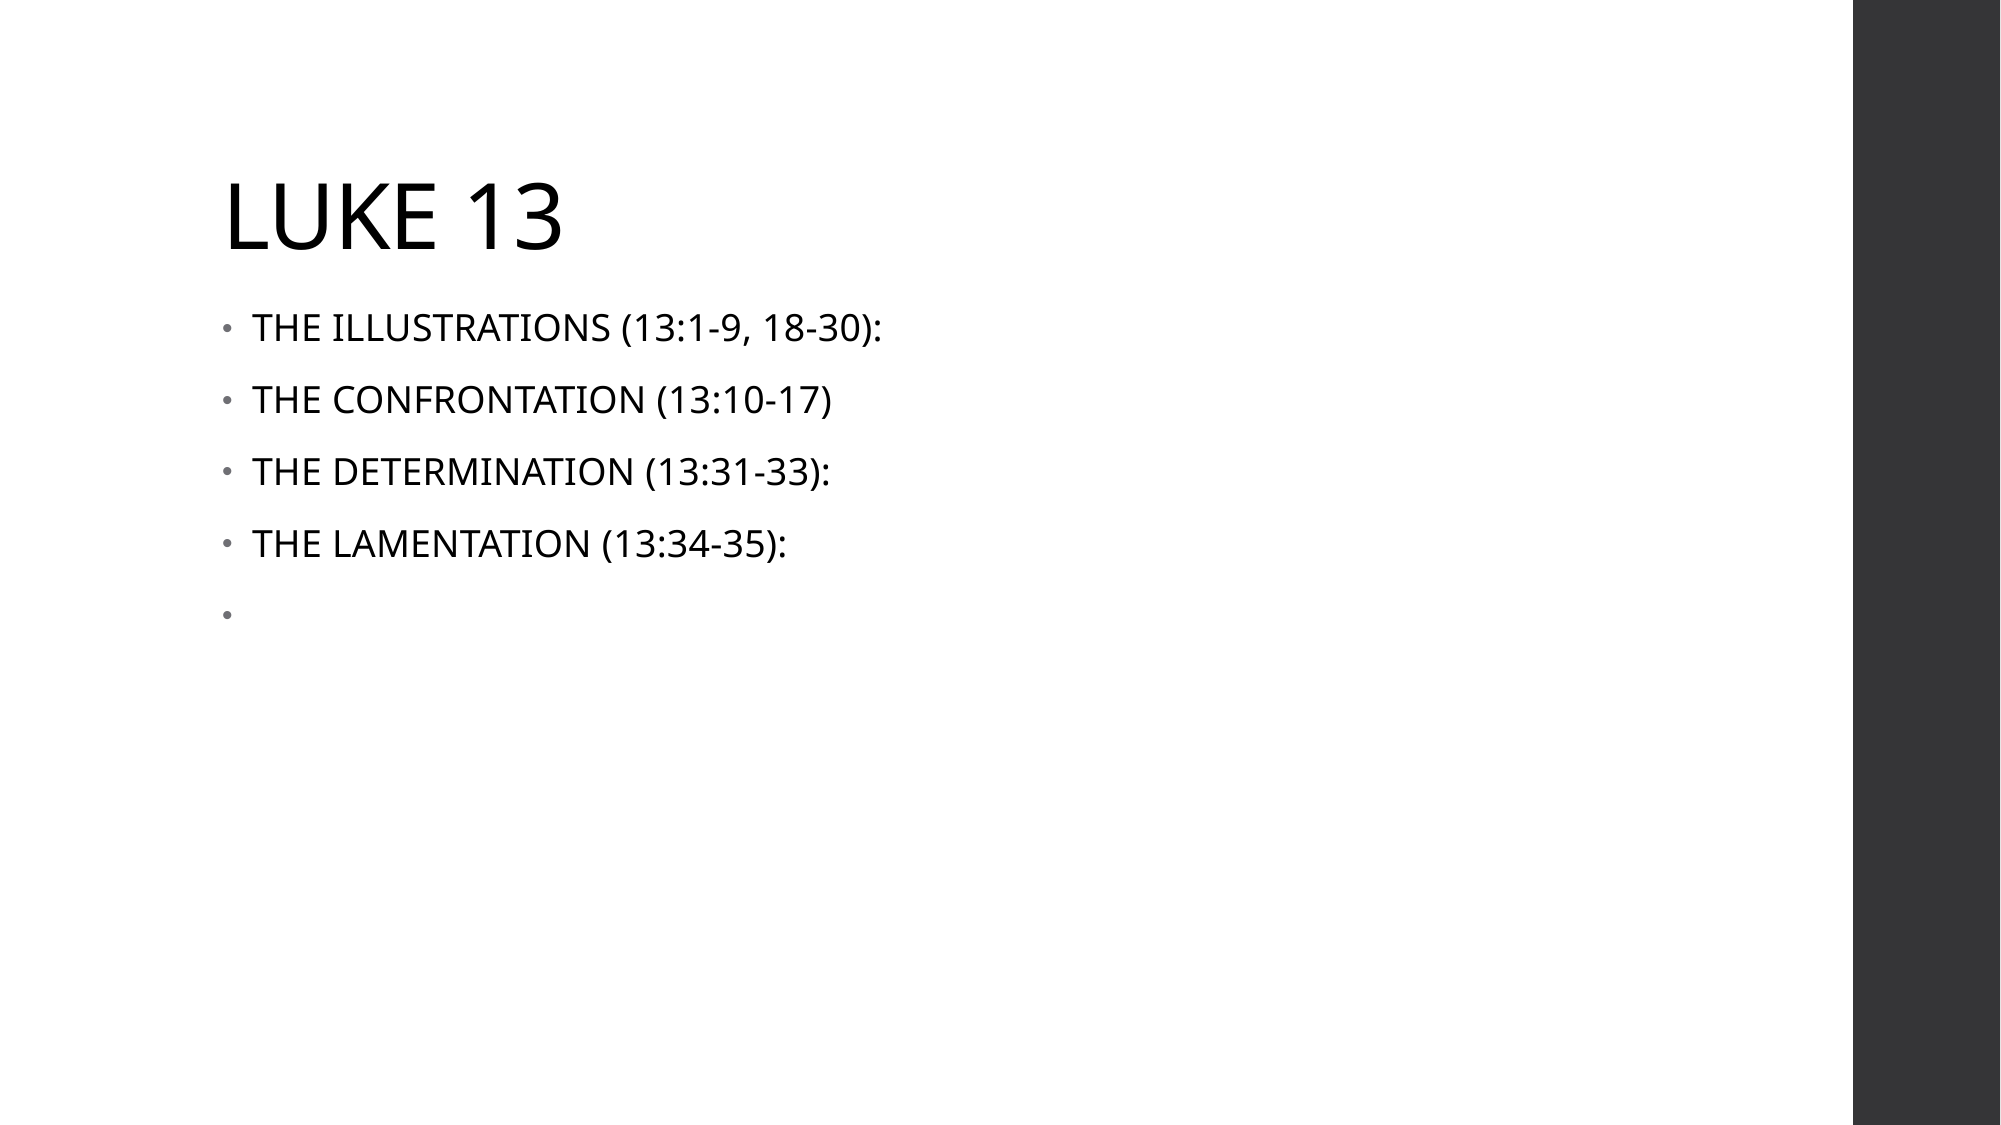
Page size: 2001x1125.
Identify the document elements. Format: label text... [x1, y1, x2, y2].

title LUKE 13 [206, 60, 1797, 278]
list THE ILLUSTRATIONS (13:1-9, 18-30): THE CONFRONTATION (13:10-17) THE DETERMINATION (13:31-33): THE LAMENTATION (13:34-35): [206, 299, 1617, 1014]
